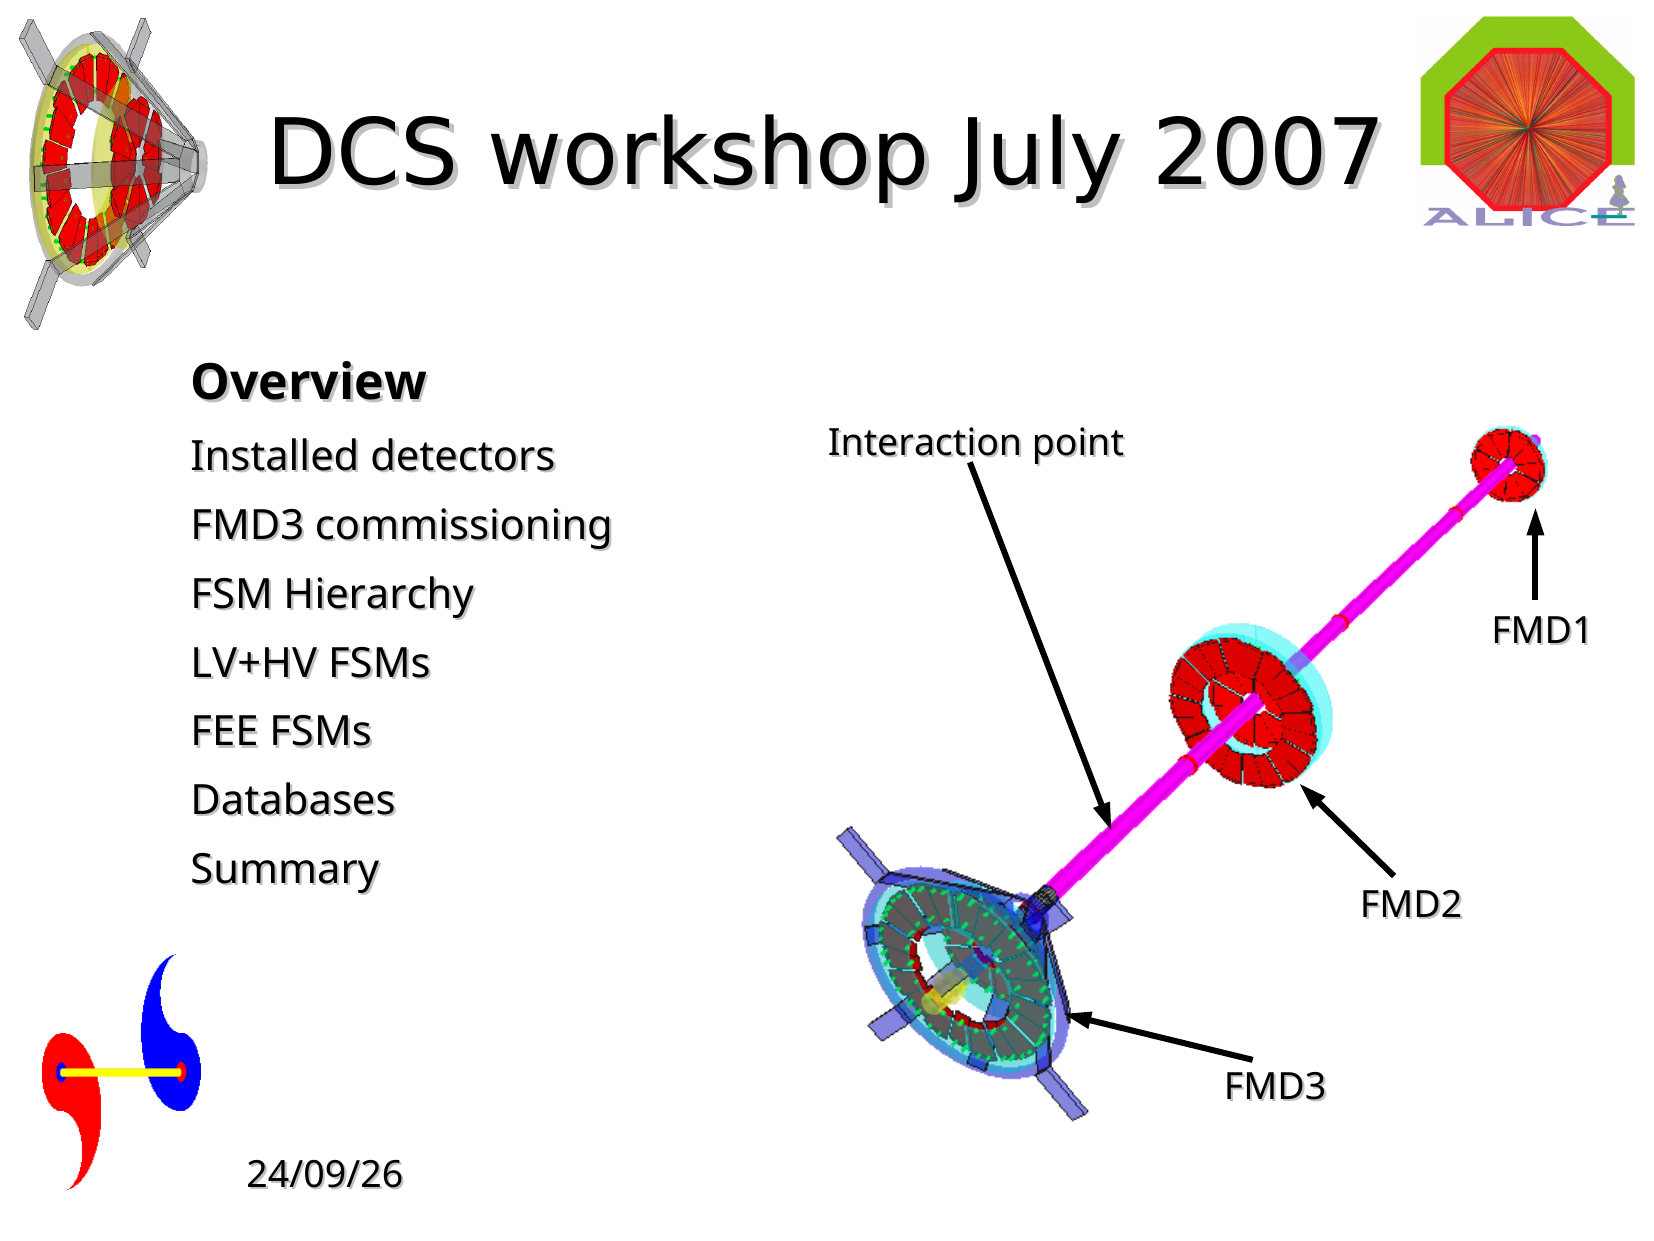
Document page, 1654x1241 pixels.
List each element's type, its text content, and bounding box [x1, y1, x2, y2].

text_box FMD3 [1220, 1056, 1404, 1136]
picture [14, 15, 210, 331]
text_box Interaction point [825, 412, 1151, 473]
picture [828, 416, 1551, 1126]
text_box Overview Installed detectors FMD3 commissioning FSM Hierarchy LV+HV FSMs FEE FSMs Databases Summary [175, 338, 713, 901]
text_box Christian Holm Christensen 30/06/07 [231, 1037, 797, 1184]
title DCS workshop July 2007 [257, 56, 1397, 250]
text_box FMD2 [1357, 874, 1540, 954]
picture [1420, 16, 1635, 226]
text_box FMD1 [1488, 600, 1654, 680]
picture [42, 954, 201, 1190]
